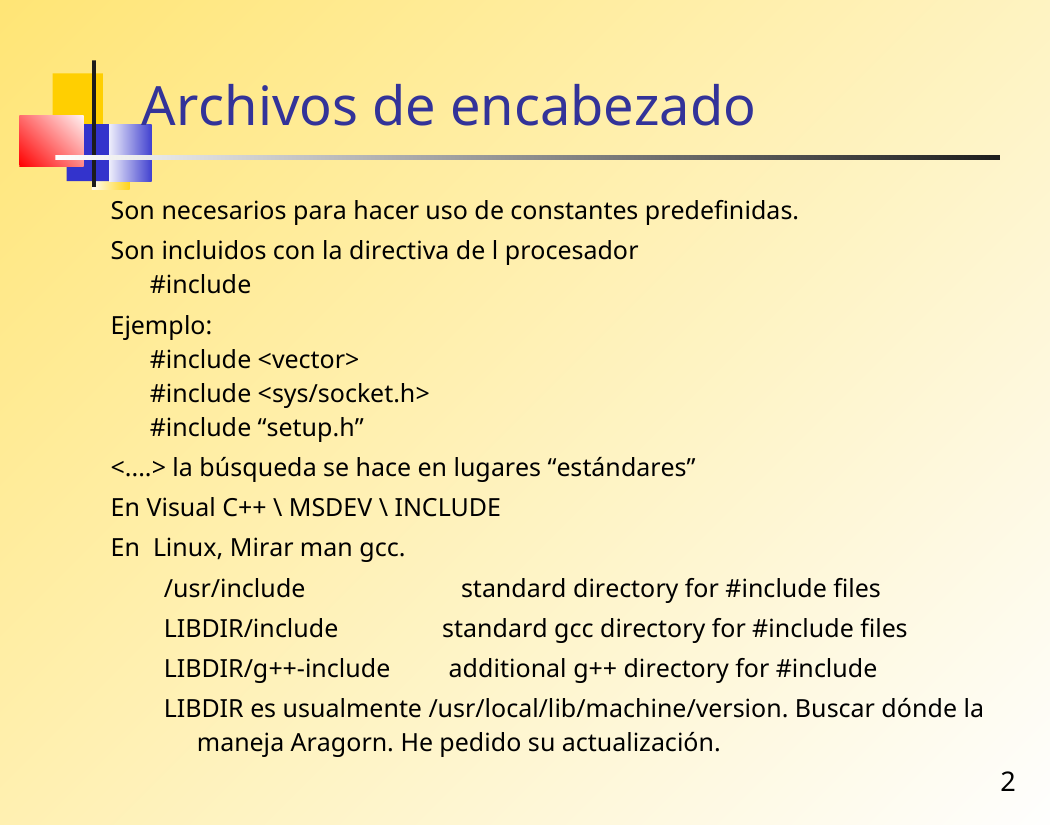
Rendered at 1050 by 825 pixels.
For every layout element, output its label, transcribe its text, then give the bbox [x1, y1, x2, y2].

title Archivos de encabezado [131, 27, 1026, 148]
list Son necesarios para hacer uso de constantes predefinidas. Son incluidos con la directiva de l procesador #include Ejemplo: #include <vector> #include <sys/socket.h> #include “setup.h” <....> la búsqueda se hace en lugares “estándares” En Visual C++ \ MSDEV \ INCLUDE En Linux, Mirar man gcc. /usr/include standard directory for #include files LIBDIR/include standard gcc directory for #include files LIBDIR/g++-include additional g++ directory for #include LIBDIR es usualmente /usr/local/lib/machine/version. Buscar dónde la maneja Aragorn. He pedido su actualización. [99, 187, 1028, 747]
